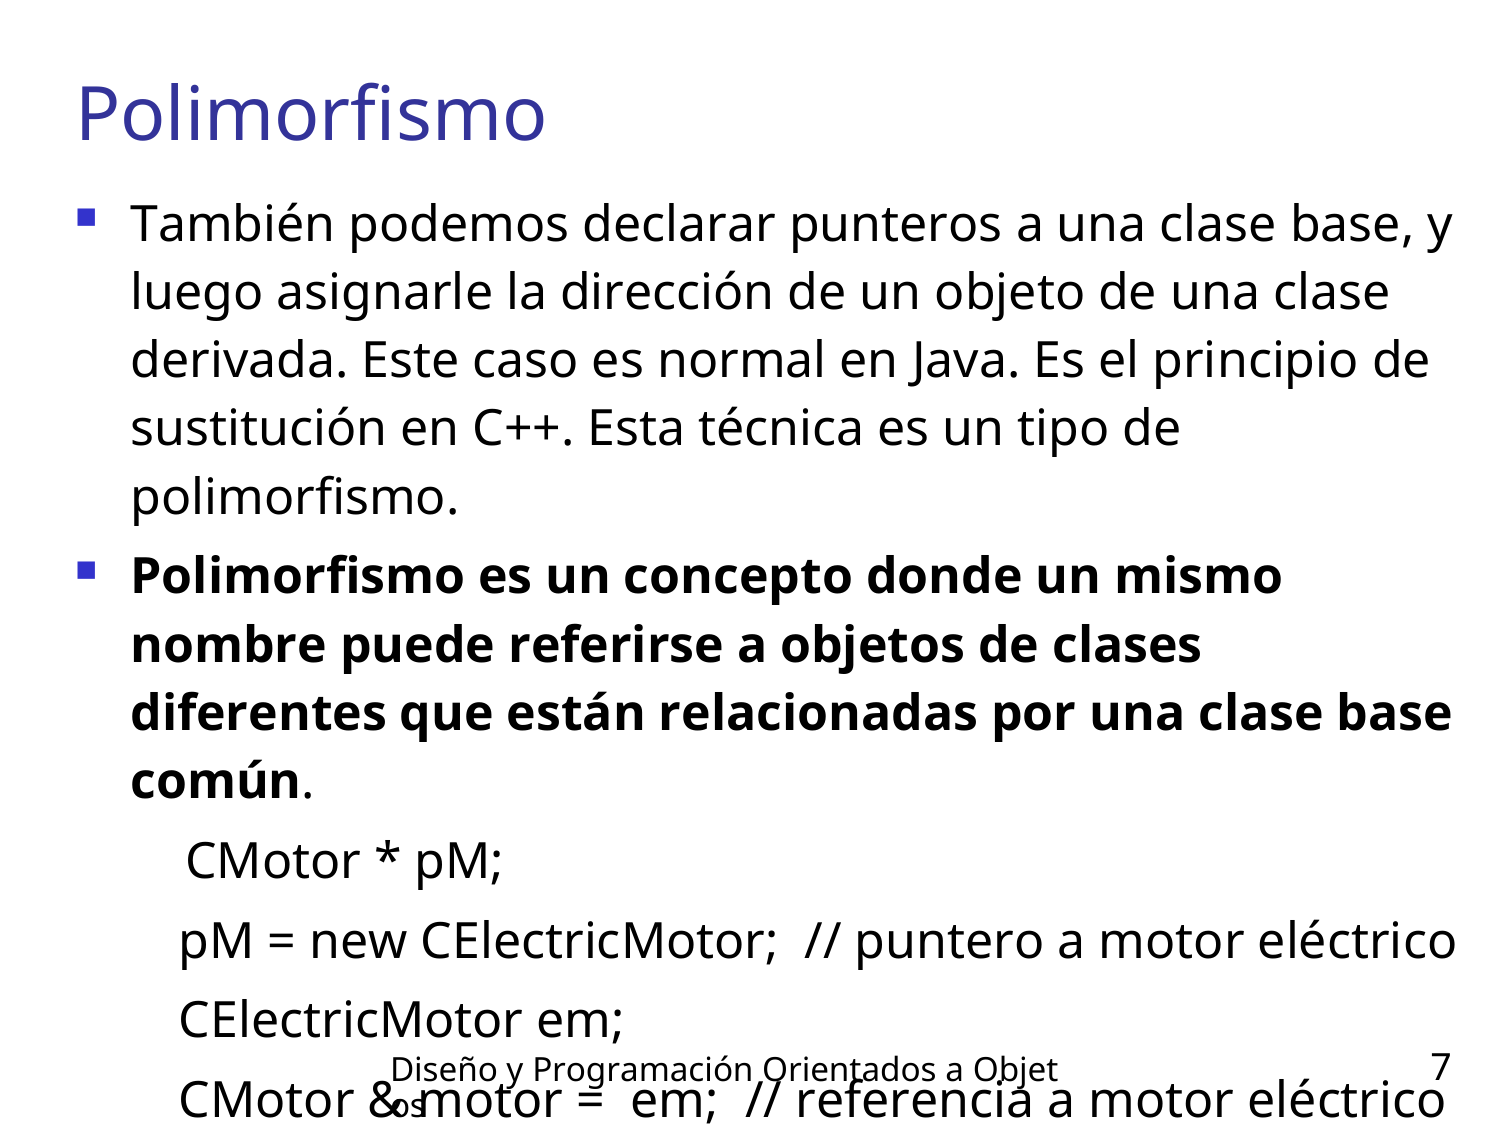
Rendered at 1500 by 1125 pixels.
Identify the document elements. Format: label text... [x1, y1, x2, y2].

list También podemos declarar punteros a una clase base, y luego asignarle la dirección de un objeto de una clase derivada. Este caso es normal en Java. Es el principio de sustitución en C++. Esta técnica es un tipo de polimorfismo. Polimorfismo es un concepto donde un mismo nombre puede referirse a objetos de clases diferentes que están relacionadas por una clase base común. CMotor * pM; pM = new CElectricMotor; // puntero a motor eléctrico CElectricMotor em; CMotor & motor = em; // referencia a motor eléctrico [75, 187, 1462, 1013]
title Polimorfismo [75, 25, 1466, 188]
